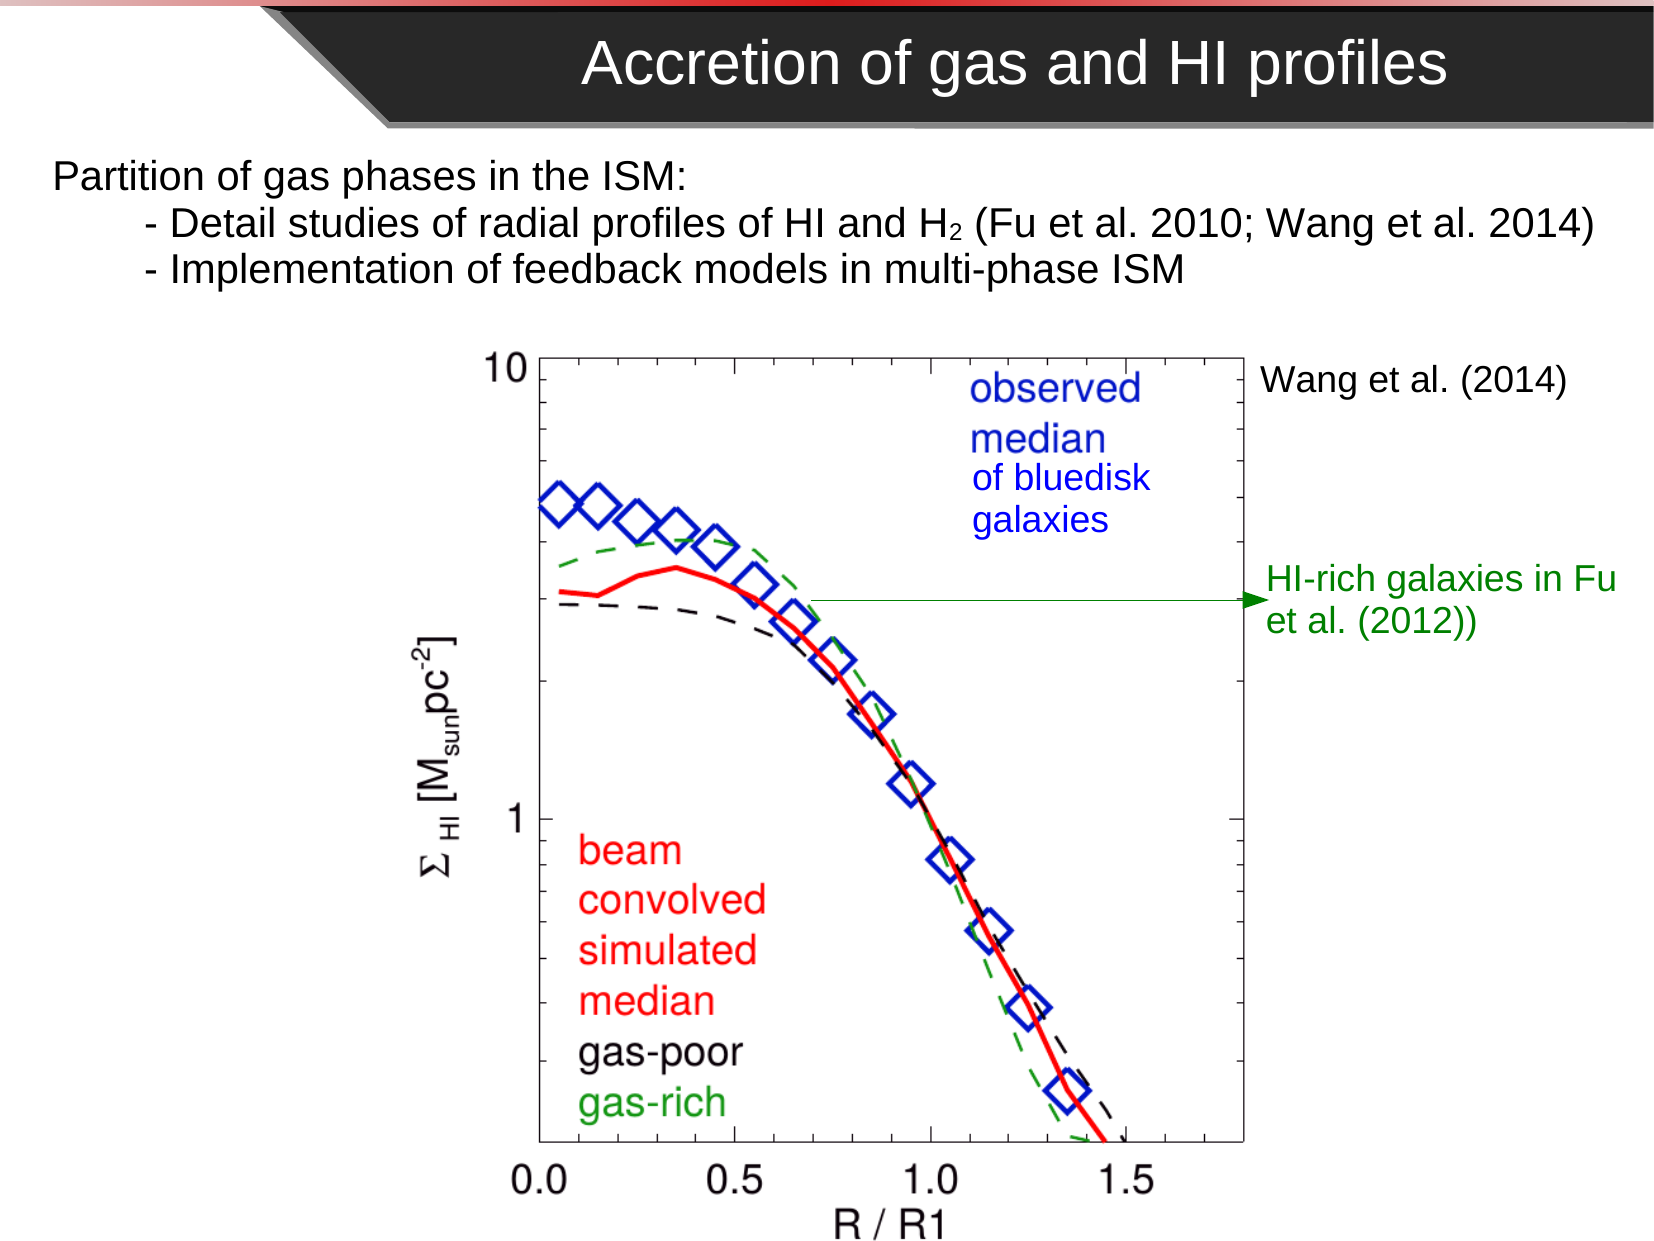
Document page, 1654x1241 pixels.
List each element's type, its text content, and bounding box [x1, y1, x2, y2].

picture [382, 326, 1261, 1241]
text_box of bluedisk galaxies [957, 450, 1183, 552]
title Accretion of gas and HI profiles [397, 19, 1635, 106]
text_box Wang et al. (2014) [1245, 351, 1625, 412]
text_box HI-rich galaxies in Fu et al. (2012)) [1251, 550, 1654, 653]
text_box Partition of gas phases in the ISM: - Detail studies of radial profiles of HI and H2 (Fu et al. 2010; Wang et al. 2014) - Implementation of feedback models in multi-phase ISM [37, 146, 1654, 317]
